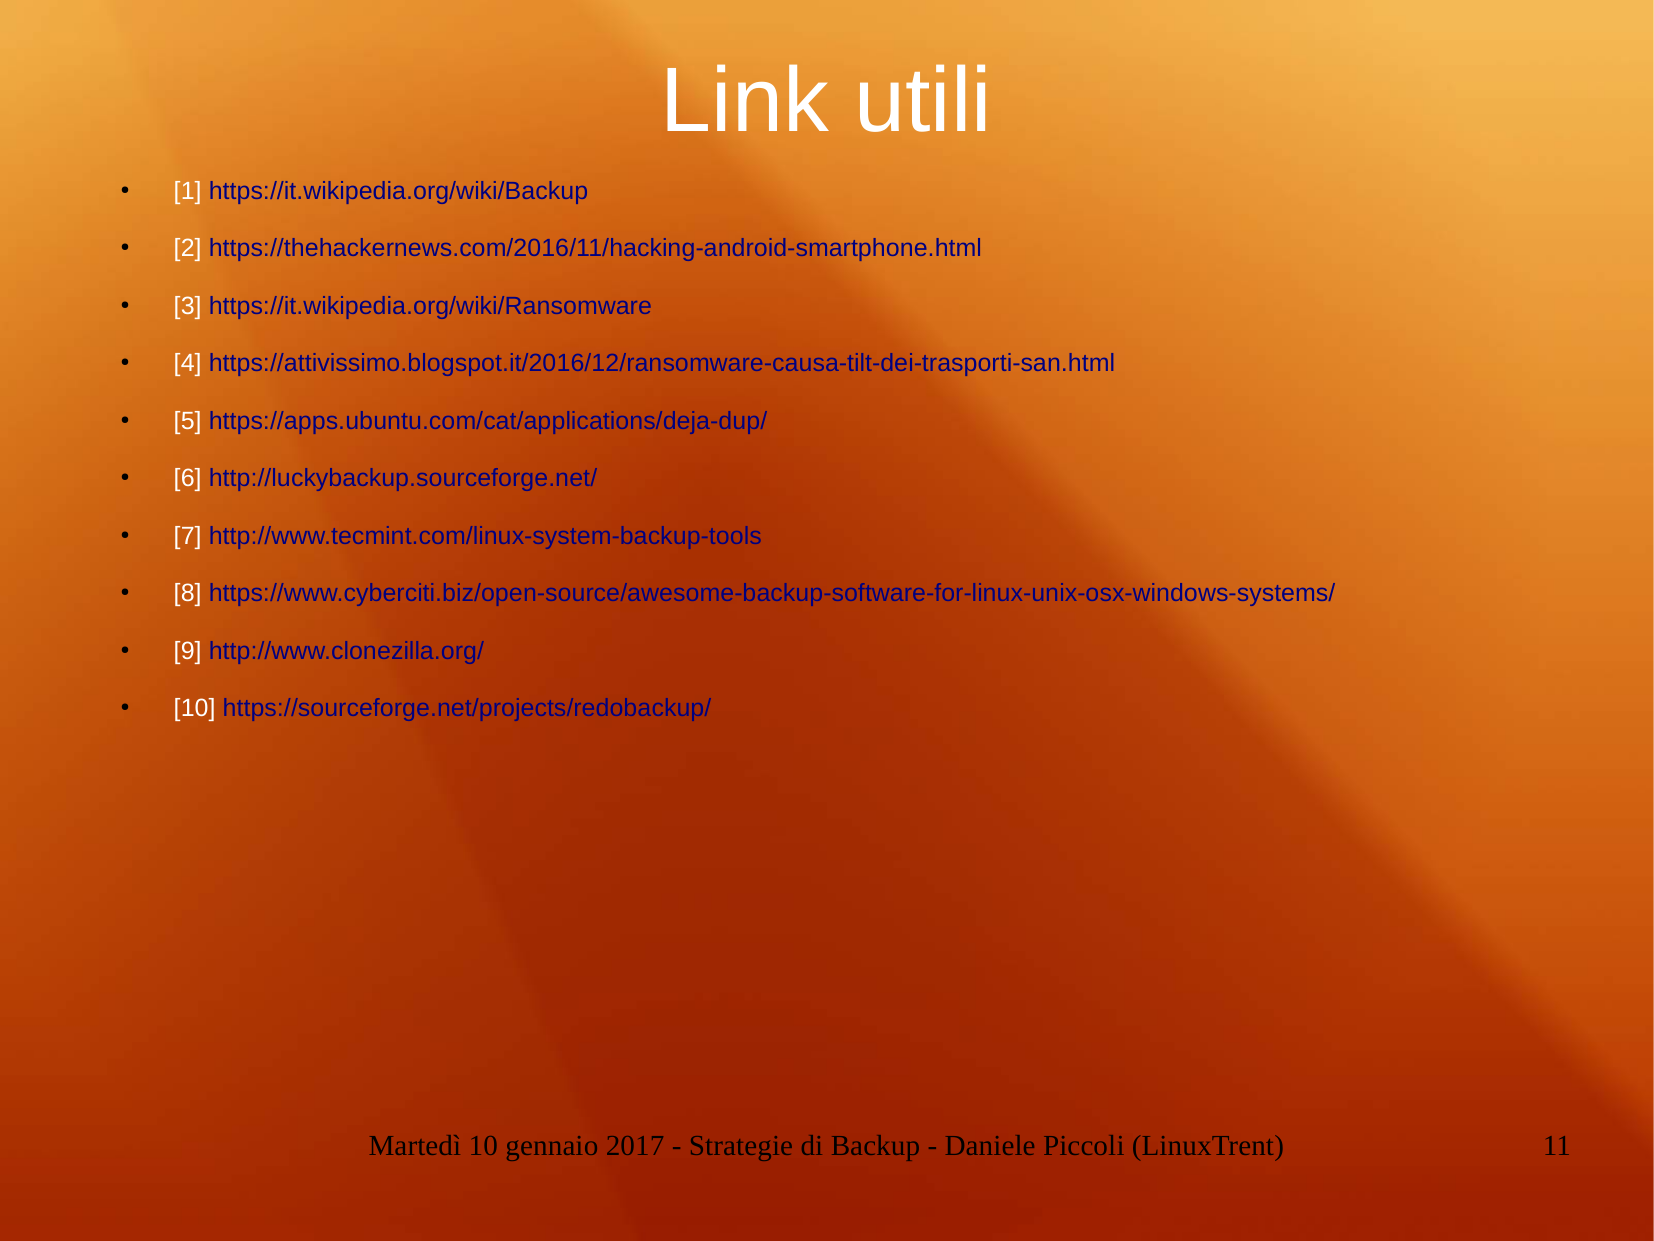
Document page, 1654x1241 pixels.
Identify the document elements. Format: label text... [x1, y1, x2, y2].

title Link utili [82, 48, 1571, 151]
picture [0, 0, 1654, 1241]
list [1] https://it.wikipedia.org/wiki/Backup [2] https://thehackernews.com/2016/11/hacking-android-smartphone.html [3] https://it.wikipedia.org/wiki/Ransomware [4] https://attivissimo.blogspot.it/2016/12/ransomware-causa-tilt-dei-trasporti-san.html [5] https://apps.ubuntu.com/cat/applications/deja-dup/ [6] http://luckybackup.sourceforge.net/ [7] http://www.tecmint.com/linux-system-backup-tools [8] https://www.cyberciti.biz/open-source/awesome-backup-software-for-linux-unix-osx-windows-systems/ [9] http://www.clonezilla.org/ [10] https://sourceforge.net/projects/redobackup/ [102, 176, 1591, 1066]
